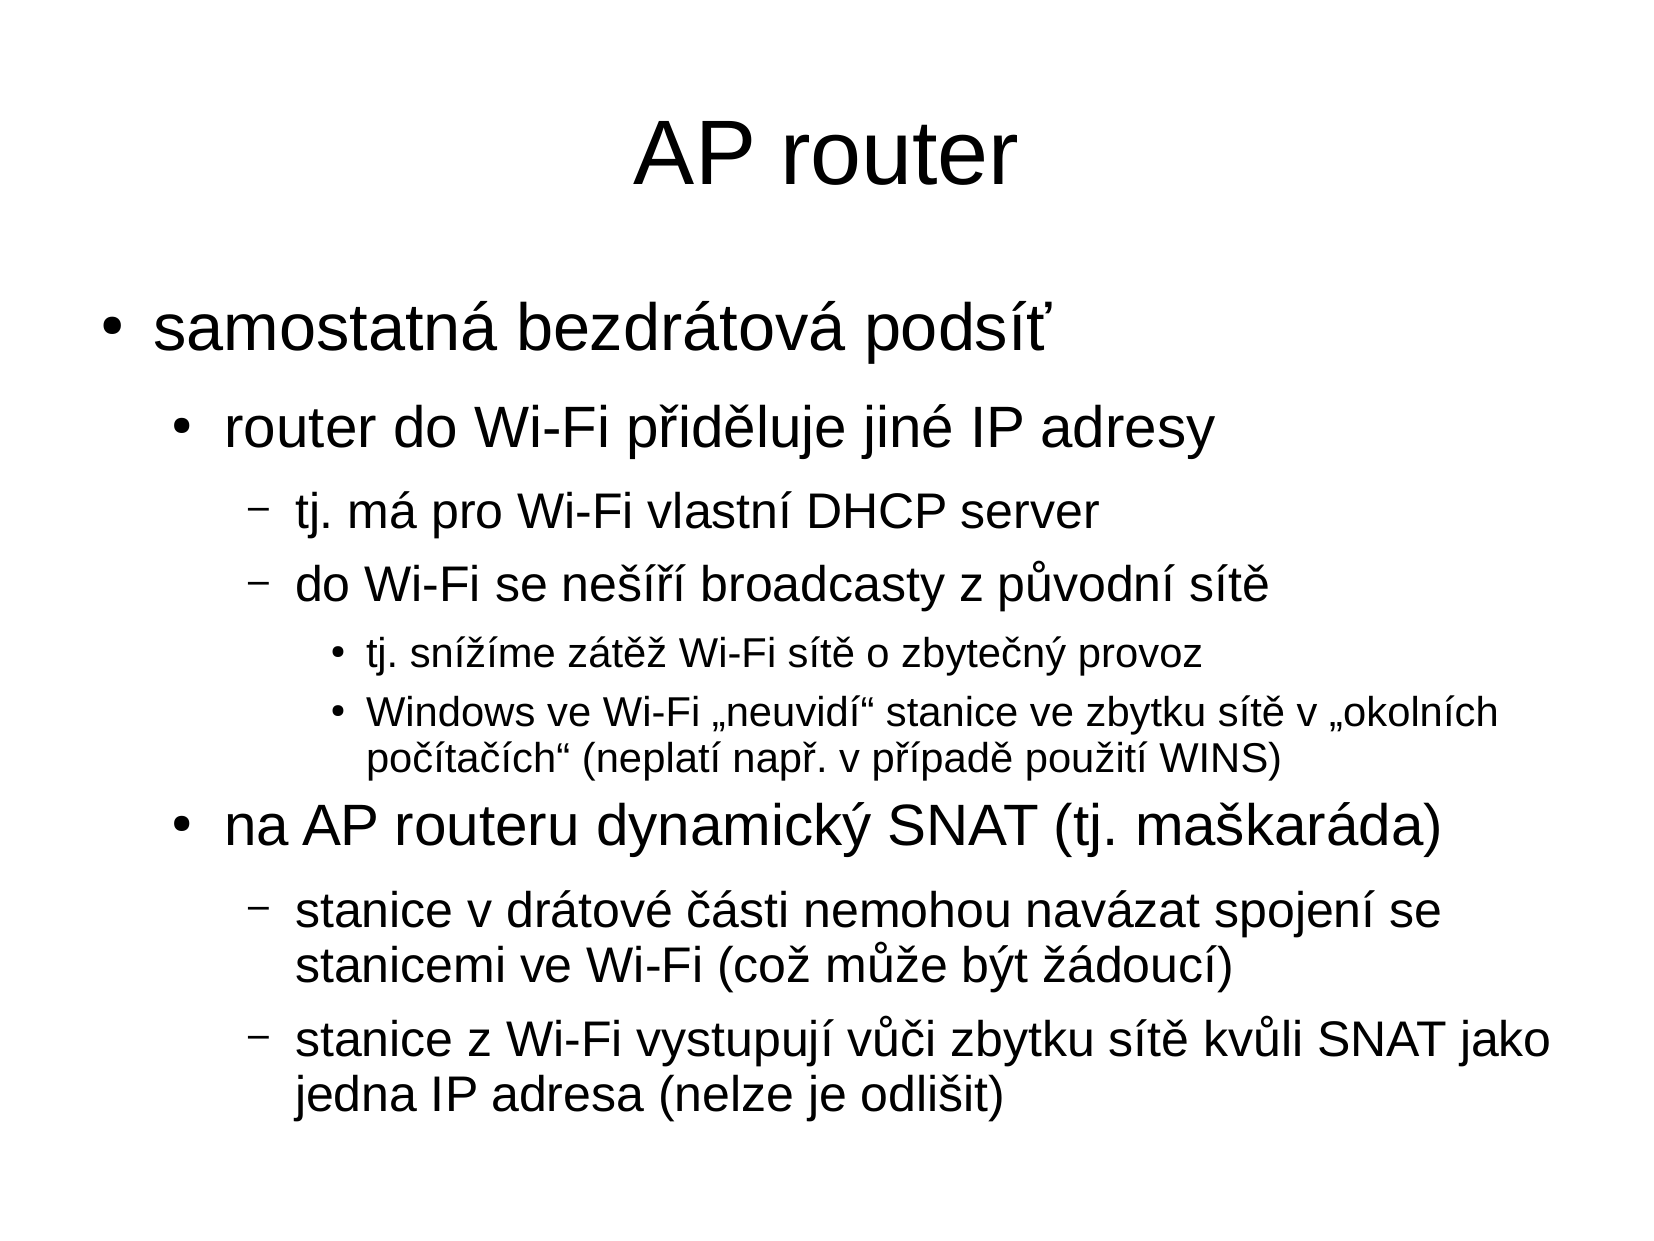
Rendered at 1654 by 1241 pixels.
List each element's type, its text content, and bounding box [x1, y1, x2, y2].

title AP router [82, 49, 1571, 257]
list samostatná bezdrátová podsíť router do Wi-Fi přiděluje jiné IP adresy tj. má pro Wi-Fi vlastní DHCP server do Wi-Fi se nešíří broadcasty z původní sítě tj. snížíme zátěž Wi-Fi sítě o zbytečný provoz Windows ve Wi-Fi „neuvidí“ stanice ve zbytku sítě v „okolních počítačích“ (neplatí např. v případě použití WINS) na AP routeru dynamický SNAT (tj. maškaráda) stanice v drátové části nemohou navázat spojení se stanicemi ve Wi-Fi (což může být žádoucí) stanice z Wi-Fi vystupují vůči zbytku sítě kvůli SNAT jako jedna IP adresa (nelze je odlišit) [82, 290, 1571, 1123]
